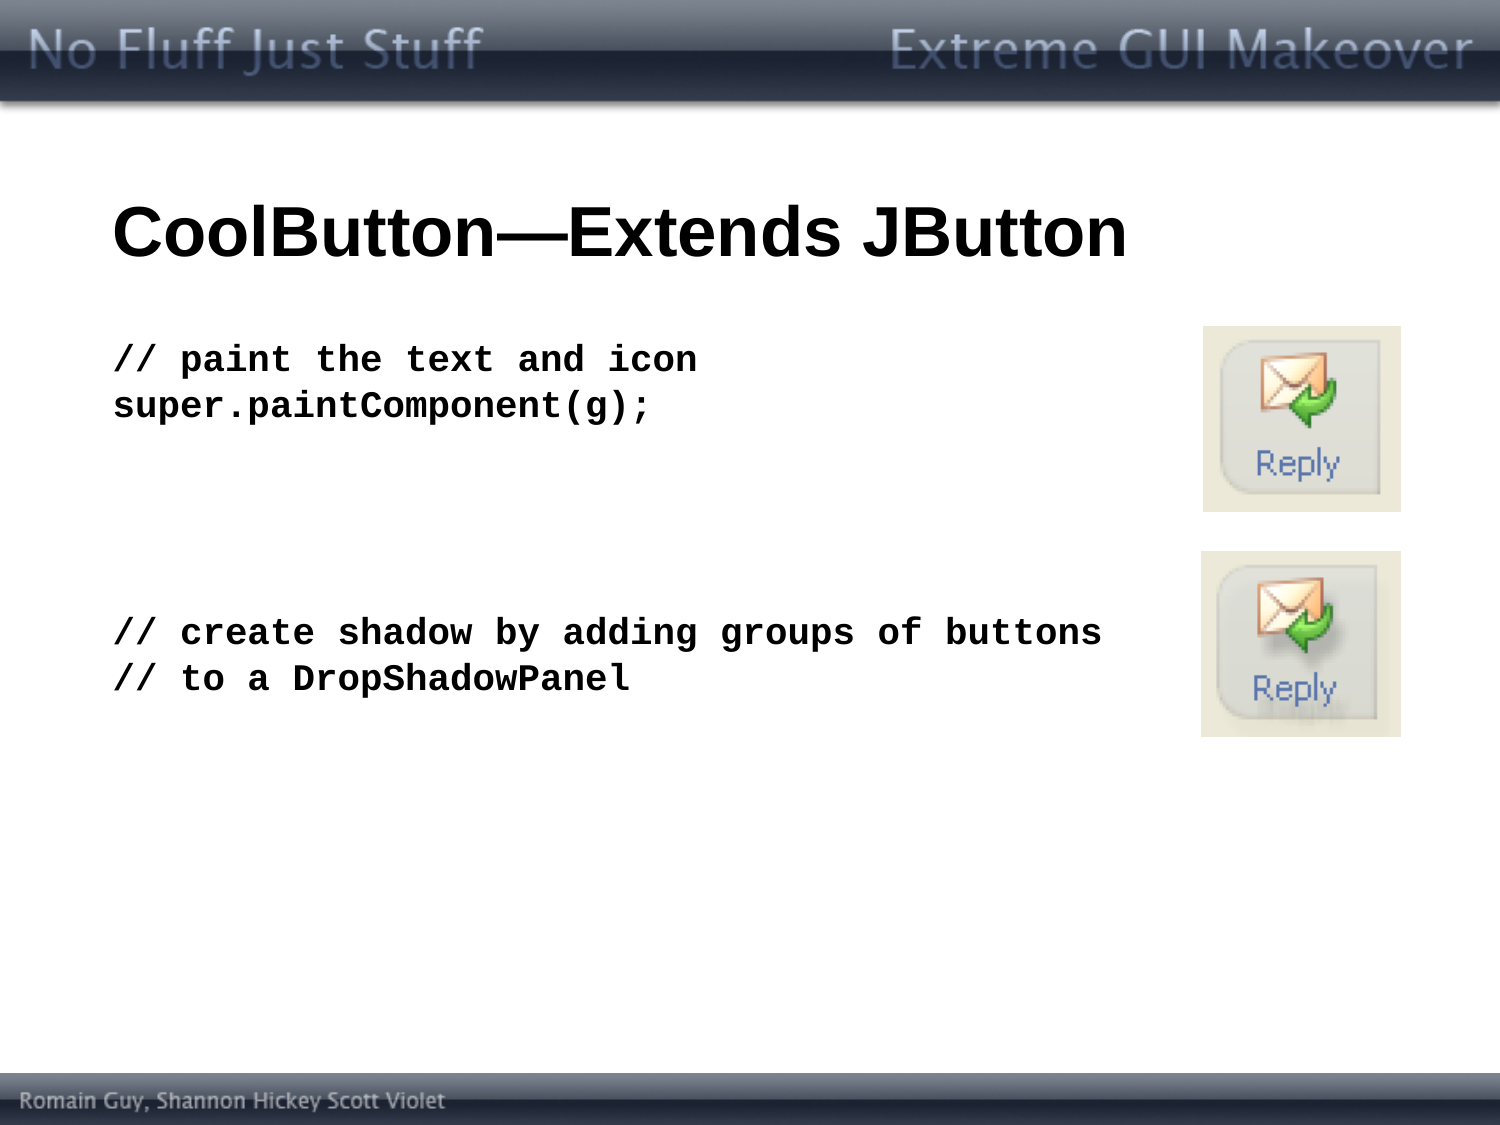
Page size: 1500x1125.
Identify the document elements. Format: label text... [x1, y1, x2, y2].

picture [1203, 326, 1401, 512]
picture [0, 0, 1500, 114]
picture [1201, 551, 1401, 737]
picture [0, 1073, 1500, 1125]
title CoolButton—Extends JButton [112, 119, 1417, 271]
text_box // paint the text and icon super.paintComponent(g); // create shadow by adding groups of buttons // to a DropShadowPanel [112, 337, 1238, 1023]
